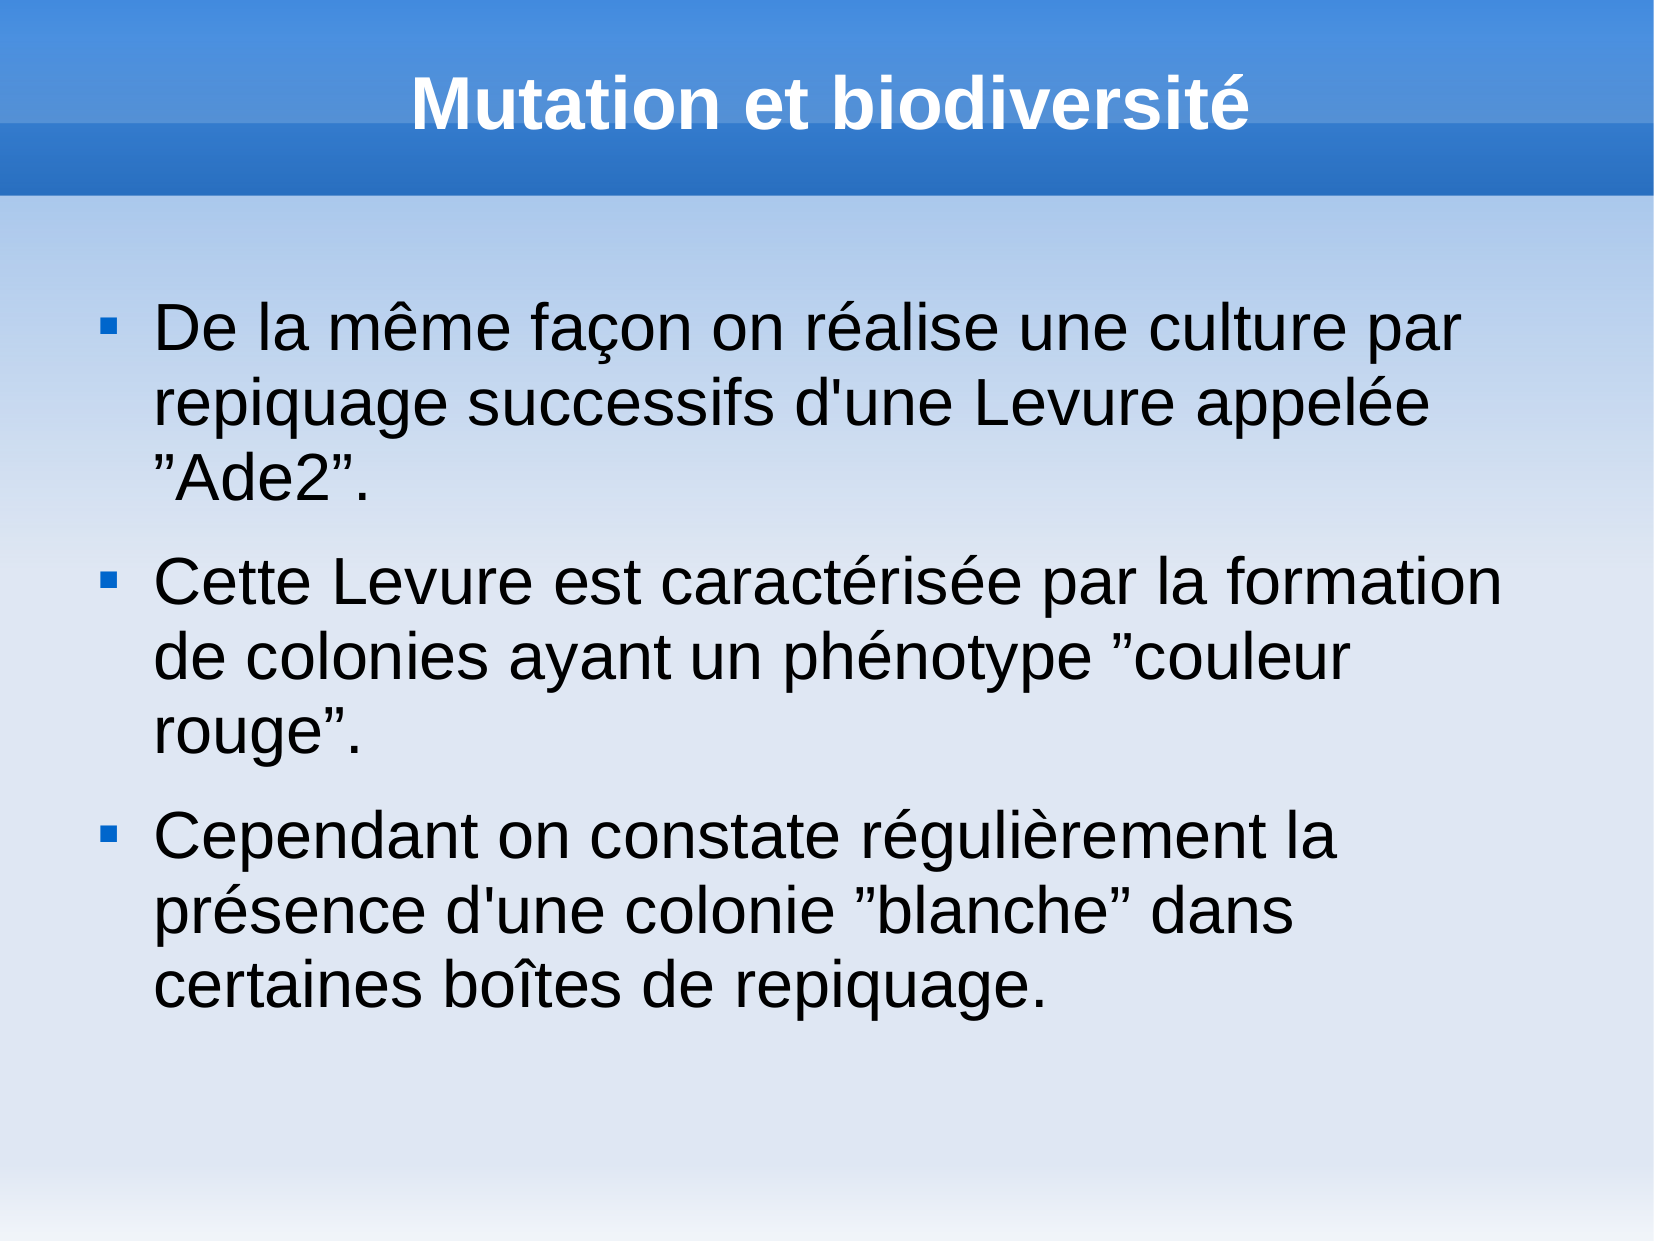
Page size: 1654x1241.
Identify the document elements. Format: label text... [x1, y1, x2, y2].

list De la même façon on réalise une culture par repiquage successifs d'une Levure appelée ”Ade2”. Cette Levure est caractérisée par la formation de colonies ayant un phénotype ”couleur rouge”. Cependant on constate régulièrement la présence d'une colonie ”blanche” dans certaines boîtes de repiquage. [82, 290, 1571, 1109]
title Mutation et biodiversité [76, 0, 1565, 208]
picture [0, 0, 1654, 1241]
